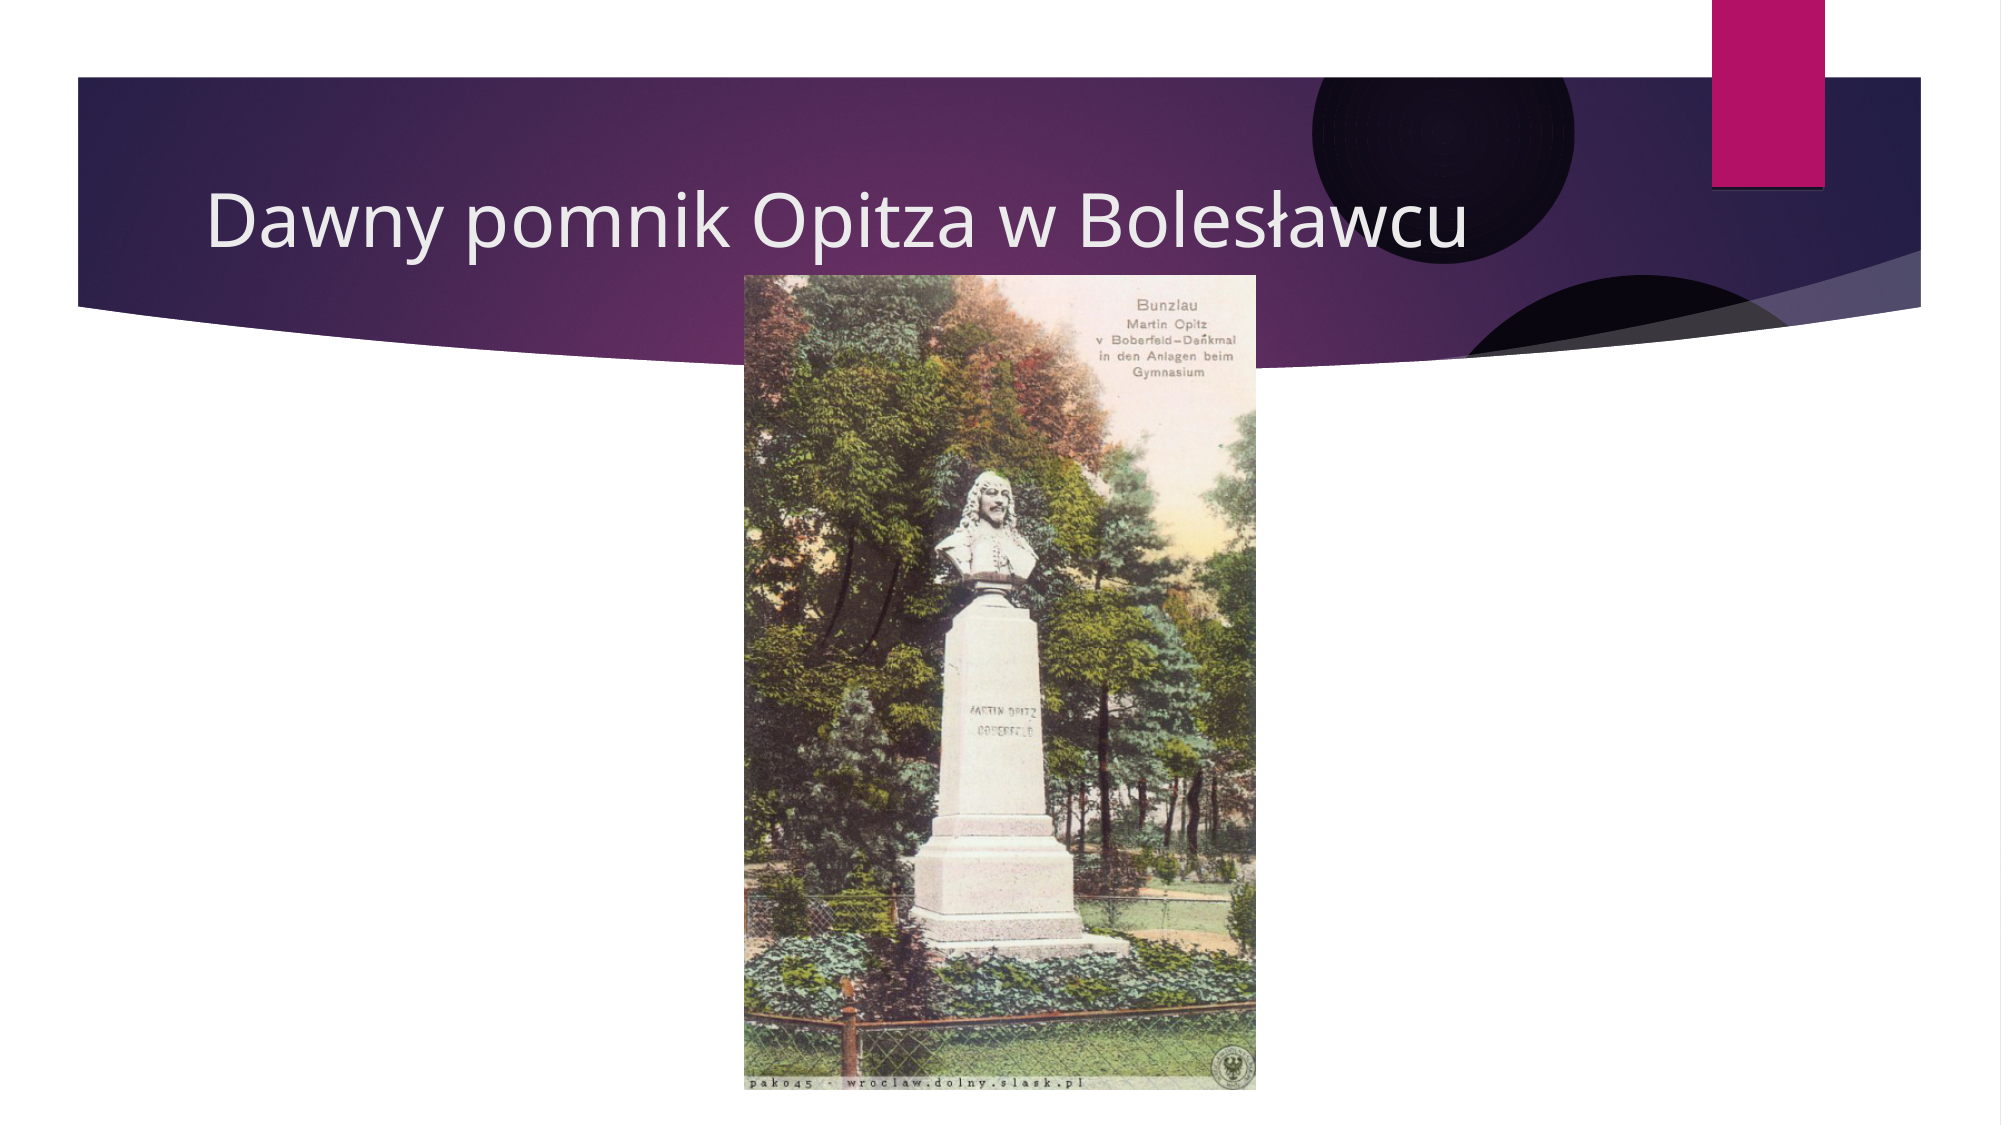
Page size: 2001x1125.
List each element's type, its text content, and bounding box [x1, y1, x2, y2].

picture [744, 275, 1256, 1091]
title Dawny pomnik Opitza w Bolesławcu [189, 159, 1627, 276]
